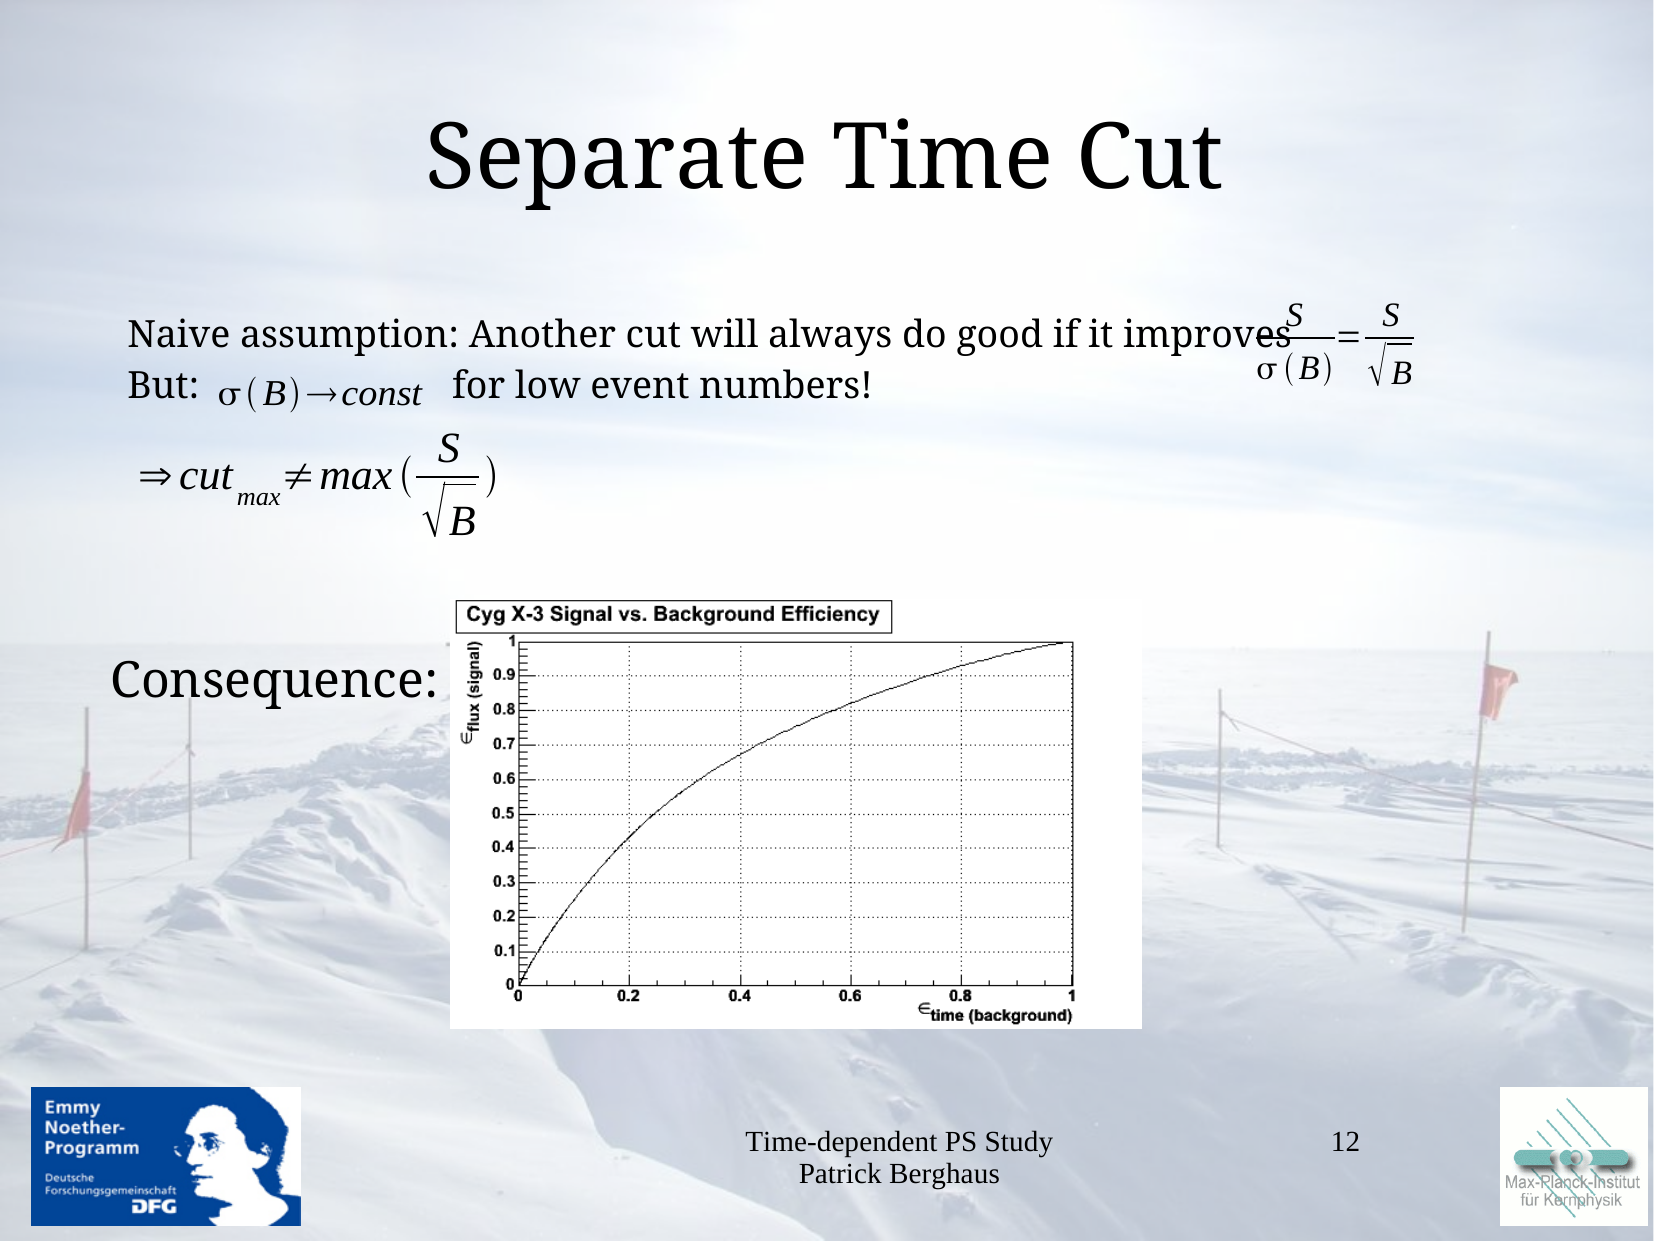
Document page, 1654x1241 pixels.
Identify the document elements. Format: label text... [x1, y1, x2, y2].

picture [450, 599, 1142, 1029]
chart [126, 364, 509, 546]
chart [1245, 287, 1426, 393]
title Separate Time Cut [75, 49, 1576, 257]
text_box Naive assumption: Another cut will always do good if it improves But: for low event numbers! [112, 300, 1244, 479]
picture [1500, 1087, 1648, 1226]
picture [31, 1087, 301, 1226]
text_box Consequence: [95, 636, 433, 724]
